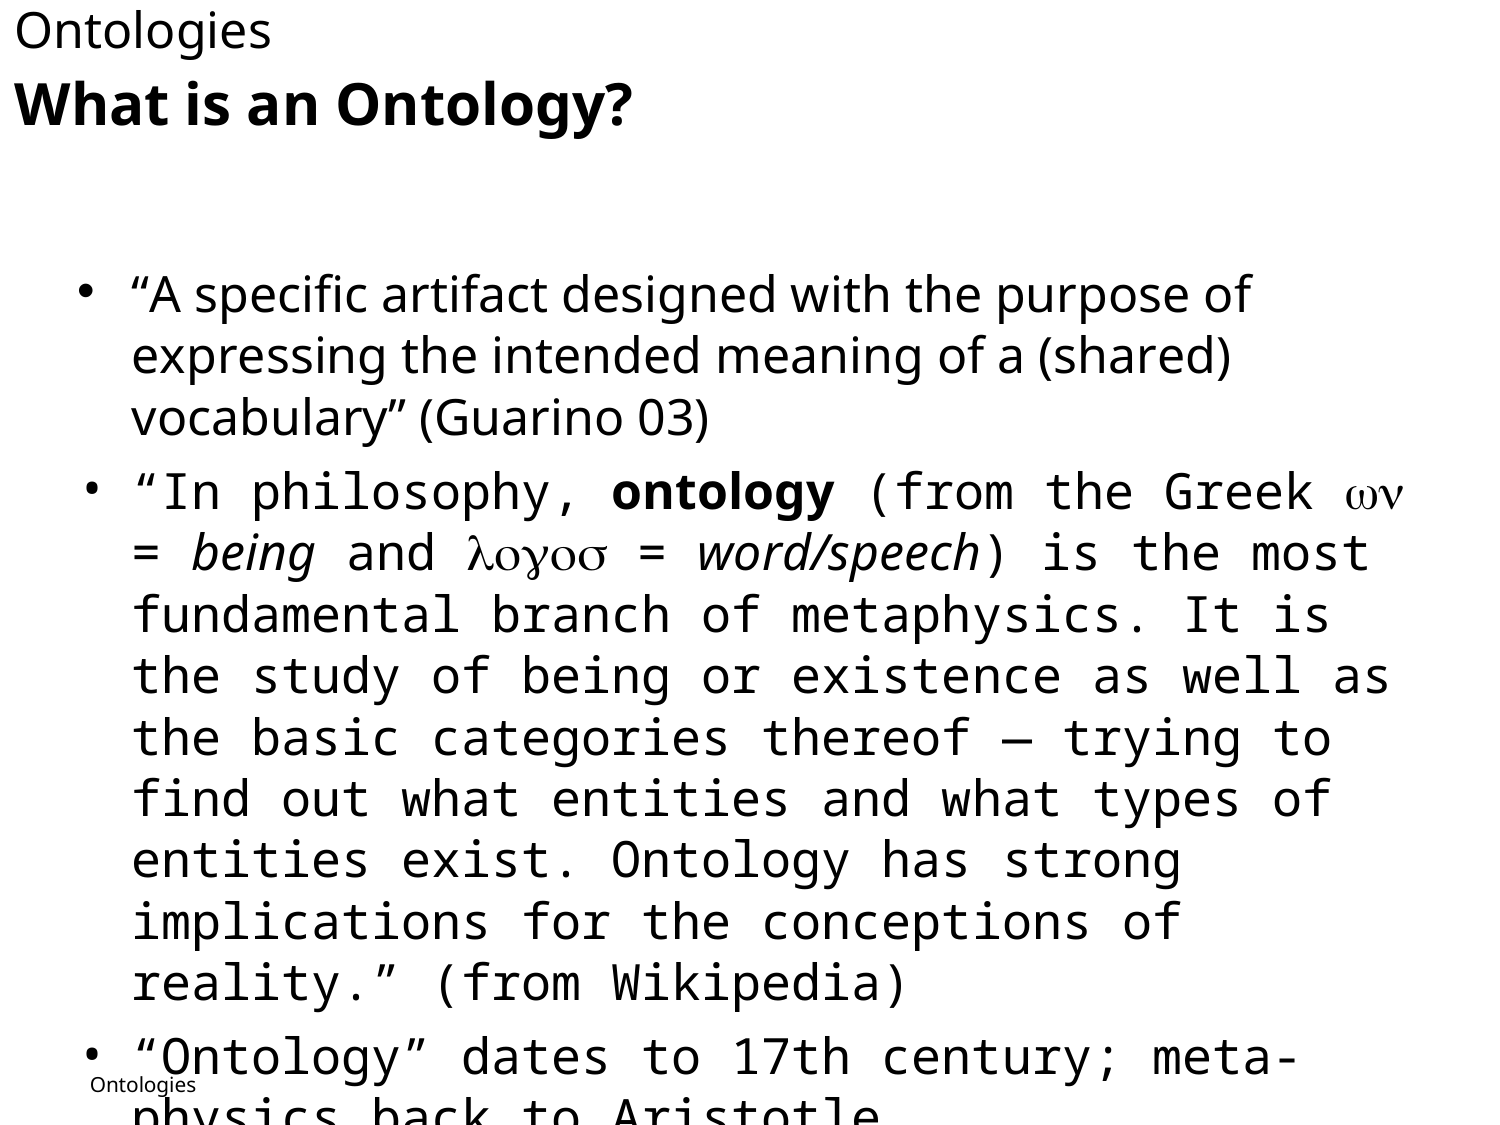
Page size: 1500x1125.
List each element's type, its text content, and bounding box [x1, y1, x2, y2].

list “A specific artifact designed with the purpose of expressing the intended meaning of a (shared) vocabulary” (Guarino 03) “In philosophy, ontology (from the Greek  = being and  = word/speech) is the most fundamental branch of metaphysics. It is the study of being or existence as well as the basic categories thereof — trying to find out what entities and what types of entities exist. Ontology has strong implications for the conceptions of reality.” (from Wikipedia) “Ontology” dates to 17th century; meta-physics back to Aristotle [62, 174, 1463, 1014]
title Ontologies What is an Ontology? [0, 0, 1400, 150]
